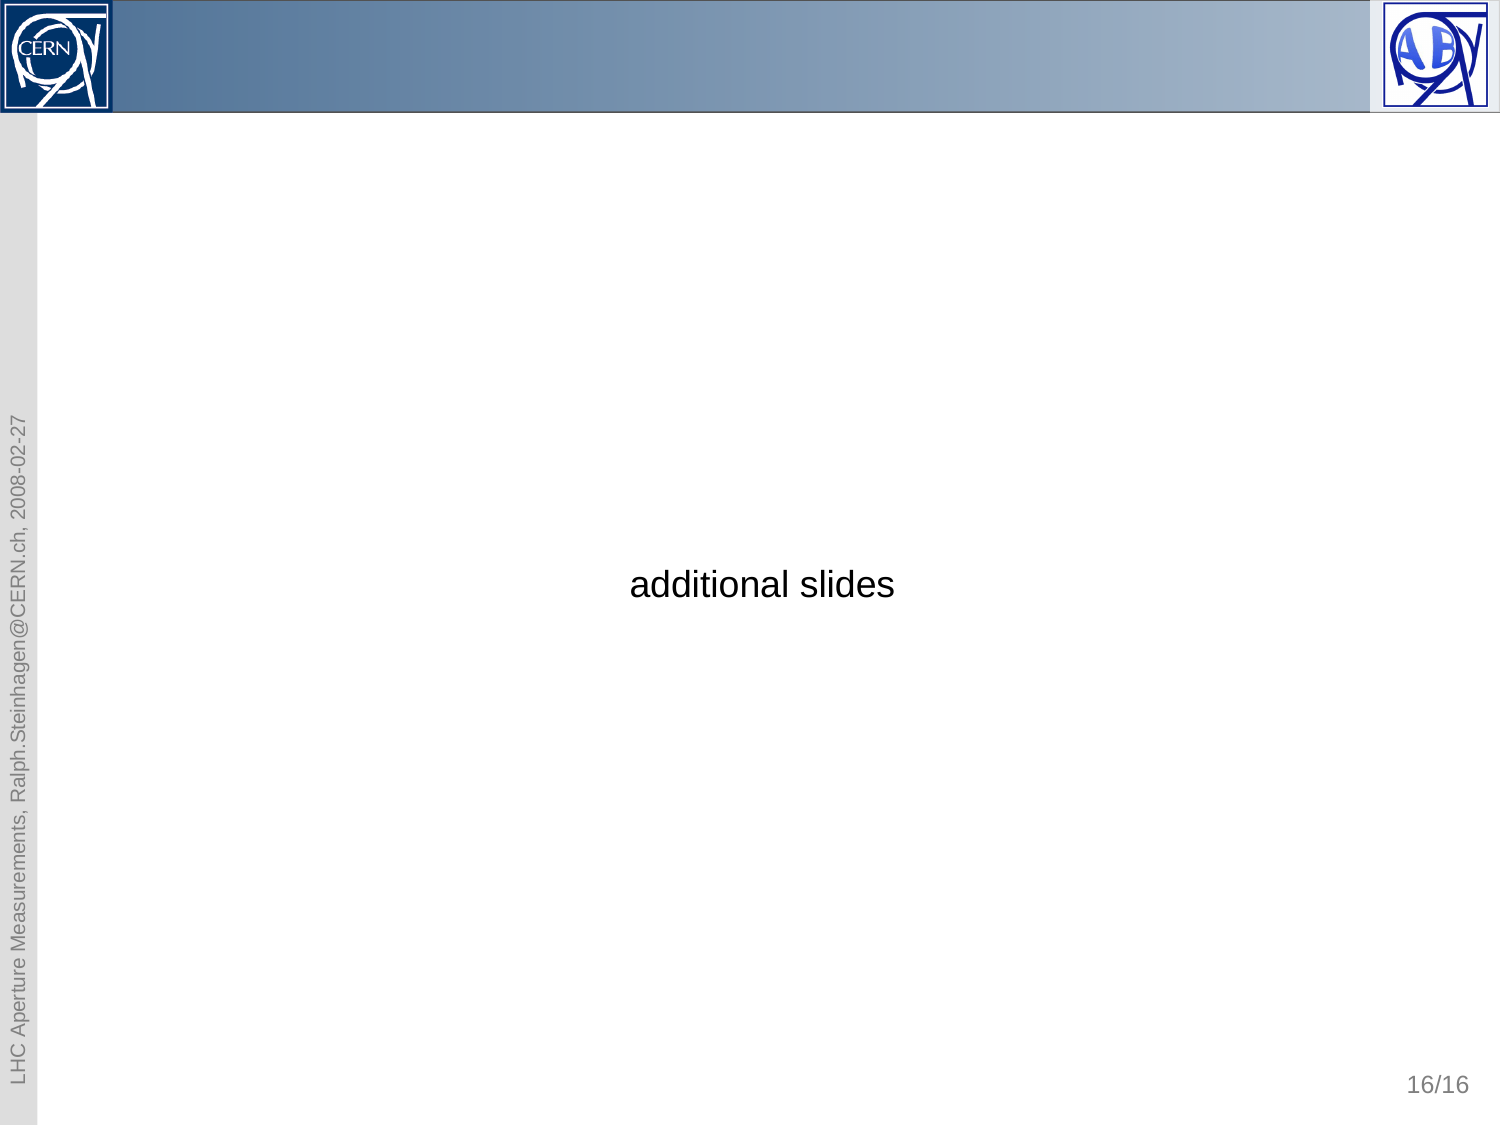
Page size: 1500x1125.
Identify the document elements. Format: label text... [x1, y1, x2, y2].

picture [0, 0, 113, 113]
subtitle additional slides [87, 145, 1438, 1023]
picture [1382, 1, 1489, 108]
